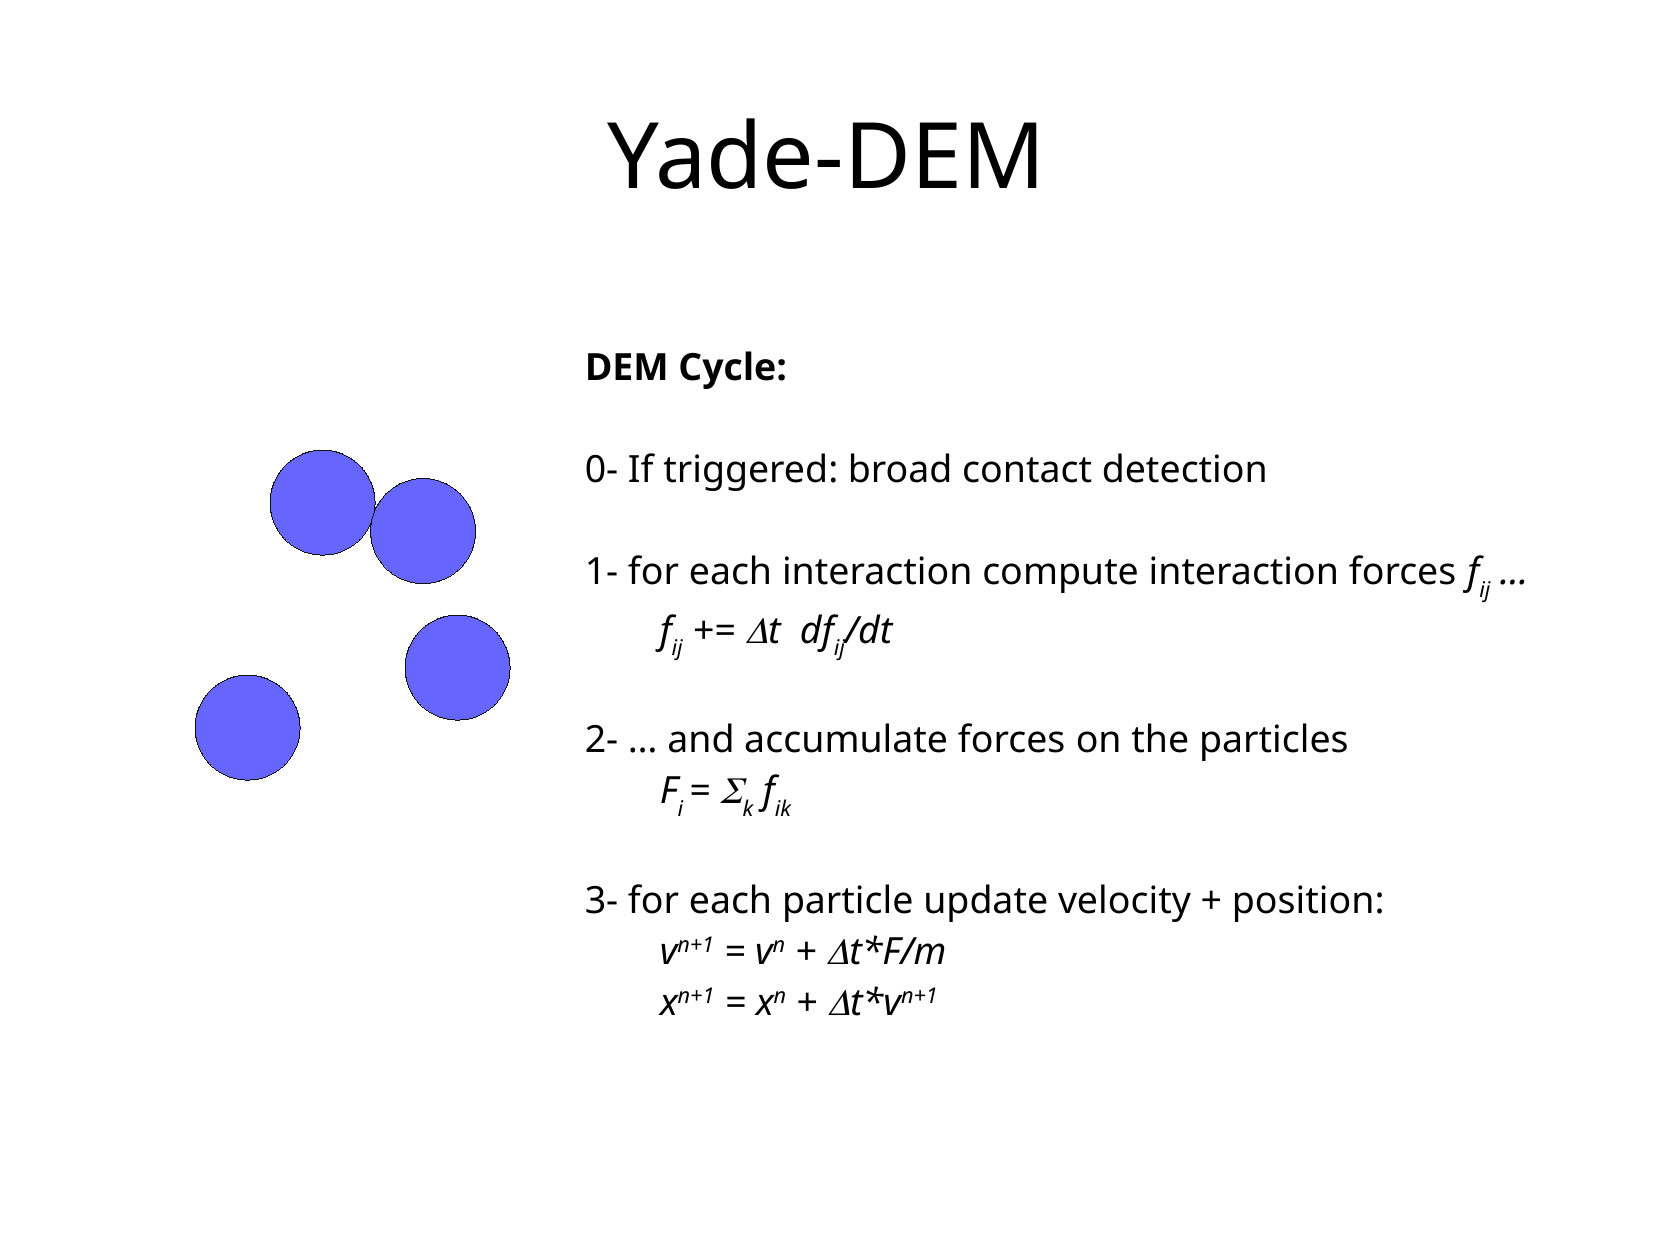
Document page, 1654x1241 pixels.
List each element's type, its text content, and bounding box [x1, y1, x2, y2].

text_box [270, 450, 476, 584]
title Yade-DEM [82, 49, 1571, 257]
text_box DEM Cycle: 0- If triggered: broad contact detection 1- for each interaction compute interaction forces fij ... fij += Dt dfij/dt 2- … and accumulate forces on the particles Fi = Sk fik 3- for each particle update velocity + position: vn+1 = vn + Dt*F/m xn+1 = xn + Dt*vn+1 [570, 333, 1591, 1241]
text_box [405, 615, 511, 721]
text_box [195, 675, 301, 781]
